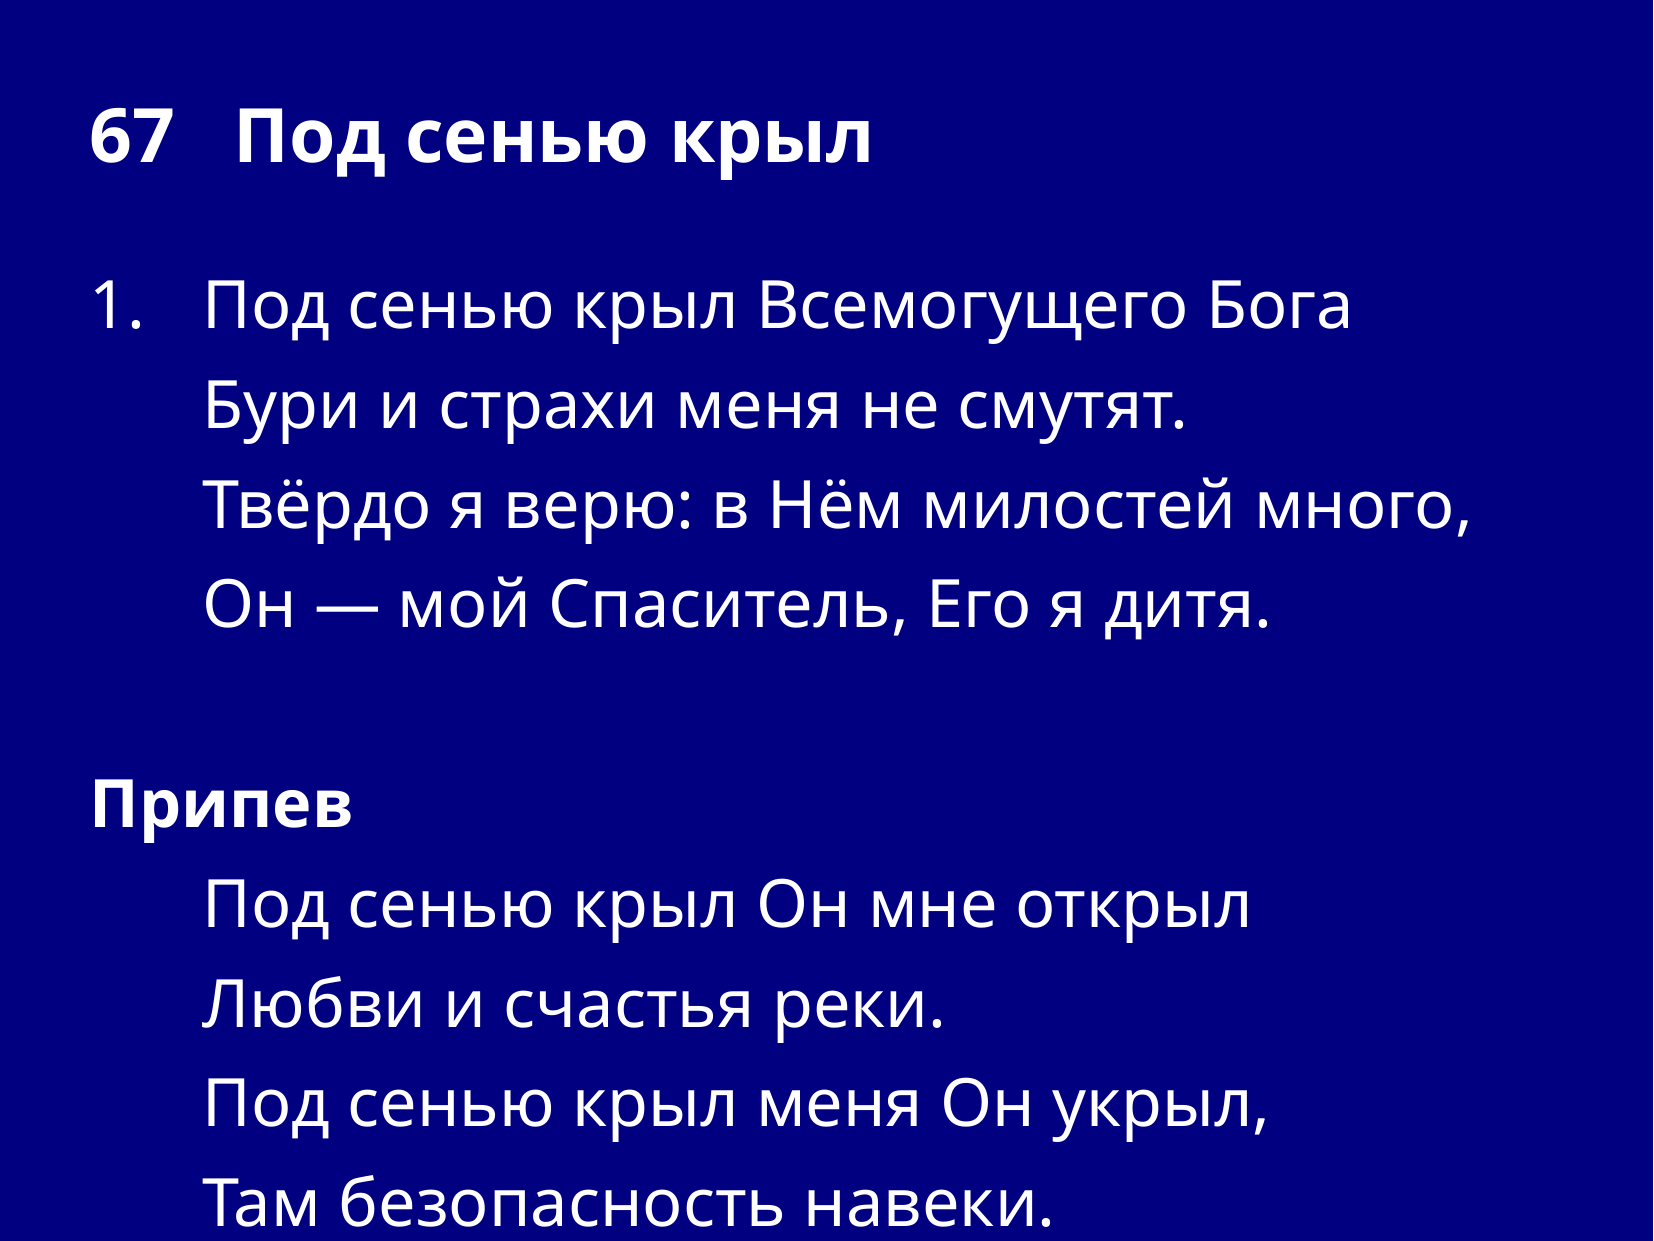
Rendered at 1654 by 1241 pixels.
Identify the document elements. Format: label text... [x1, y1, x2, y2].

text_box 67 Под сенью крыл [75, 75, 1576, 188]
text_box 1. Под сенью крыл Всемогущего Бога Бури и страхи меня не смутят. Твёрдо я верю: в Нём милостей много, Он — мой Спаситель, Его я дитя. Припев Под сенью крыл Он мне открыл Любви и счастья реки. Под сенью крыл меня Он укрыл, Там безопасность навеки. [75, 150, 1653, 1163]
